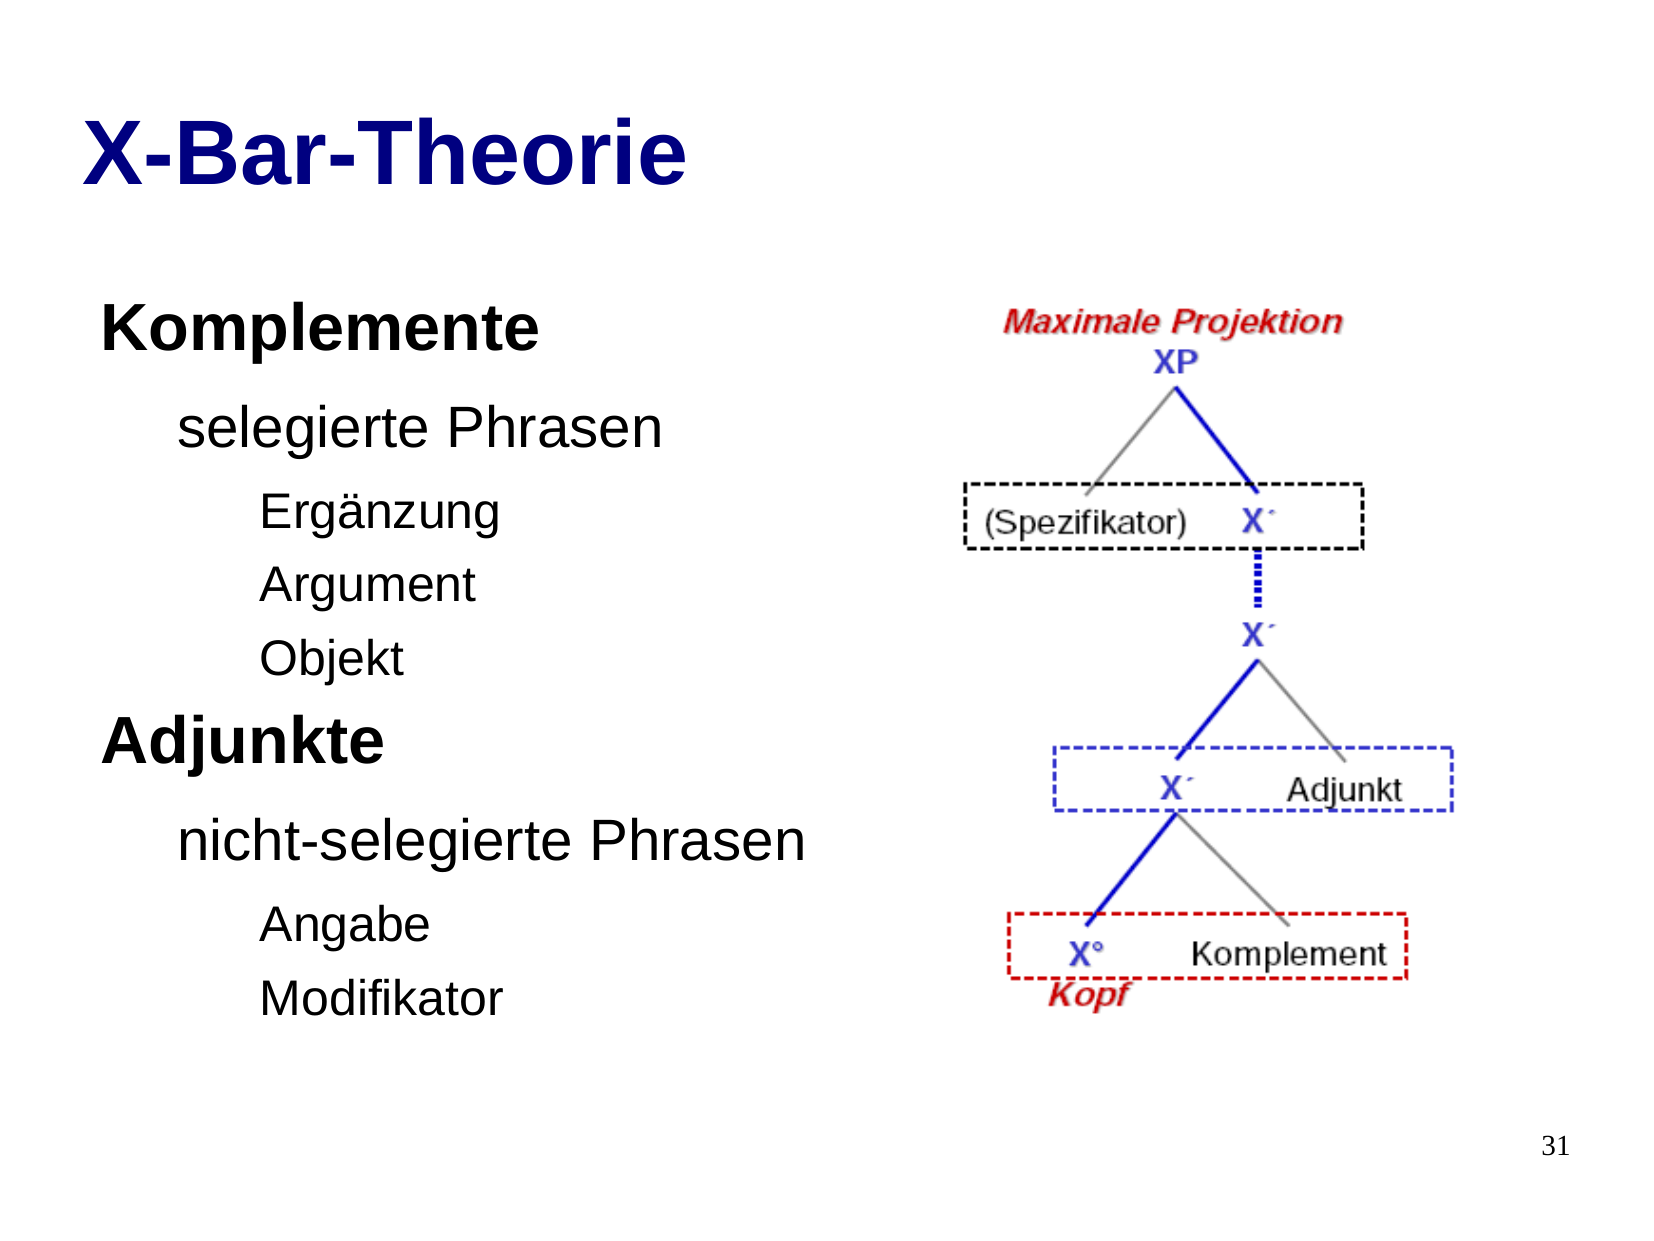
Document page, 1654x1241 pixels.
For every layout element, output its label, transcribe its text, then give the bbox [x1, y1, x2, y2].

picture [960, 265, 1477, 1024]
title X-Bar-Theorie [82, 56, 1571, 250]
list Komplemente selegierte Phrasen Ergänzung Argument Objekt Adjunkte nicht-selegierte Phrasen Angabe Modifikator [82, 290, 1571, 1096]
